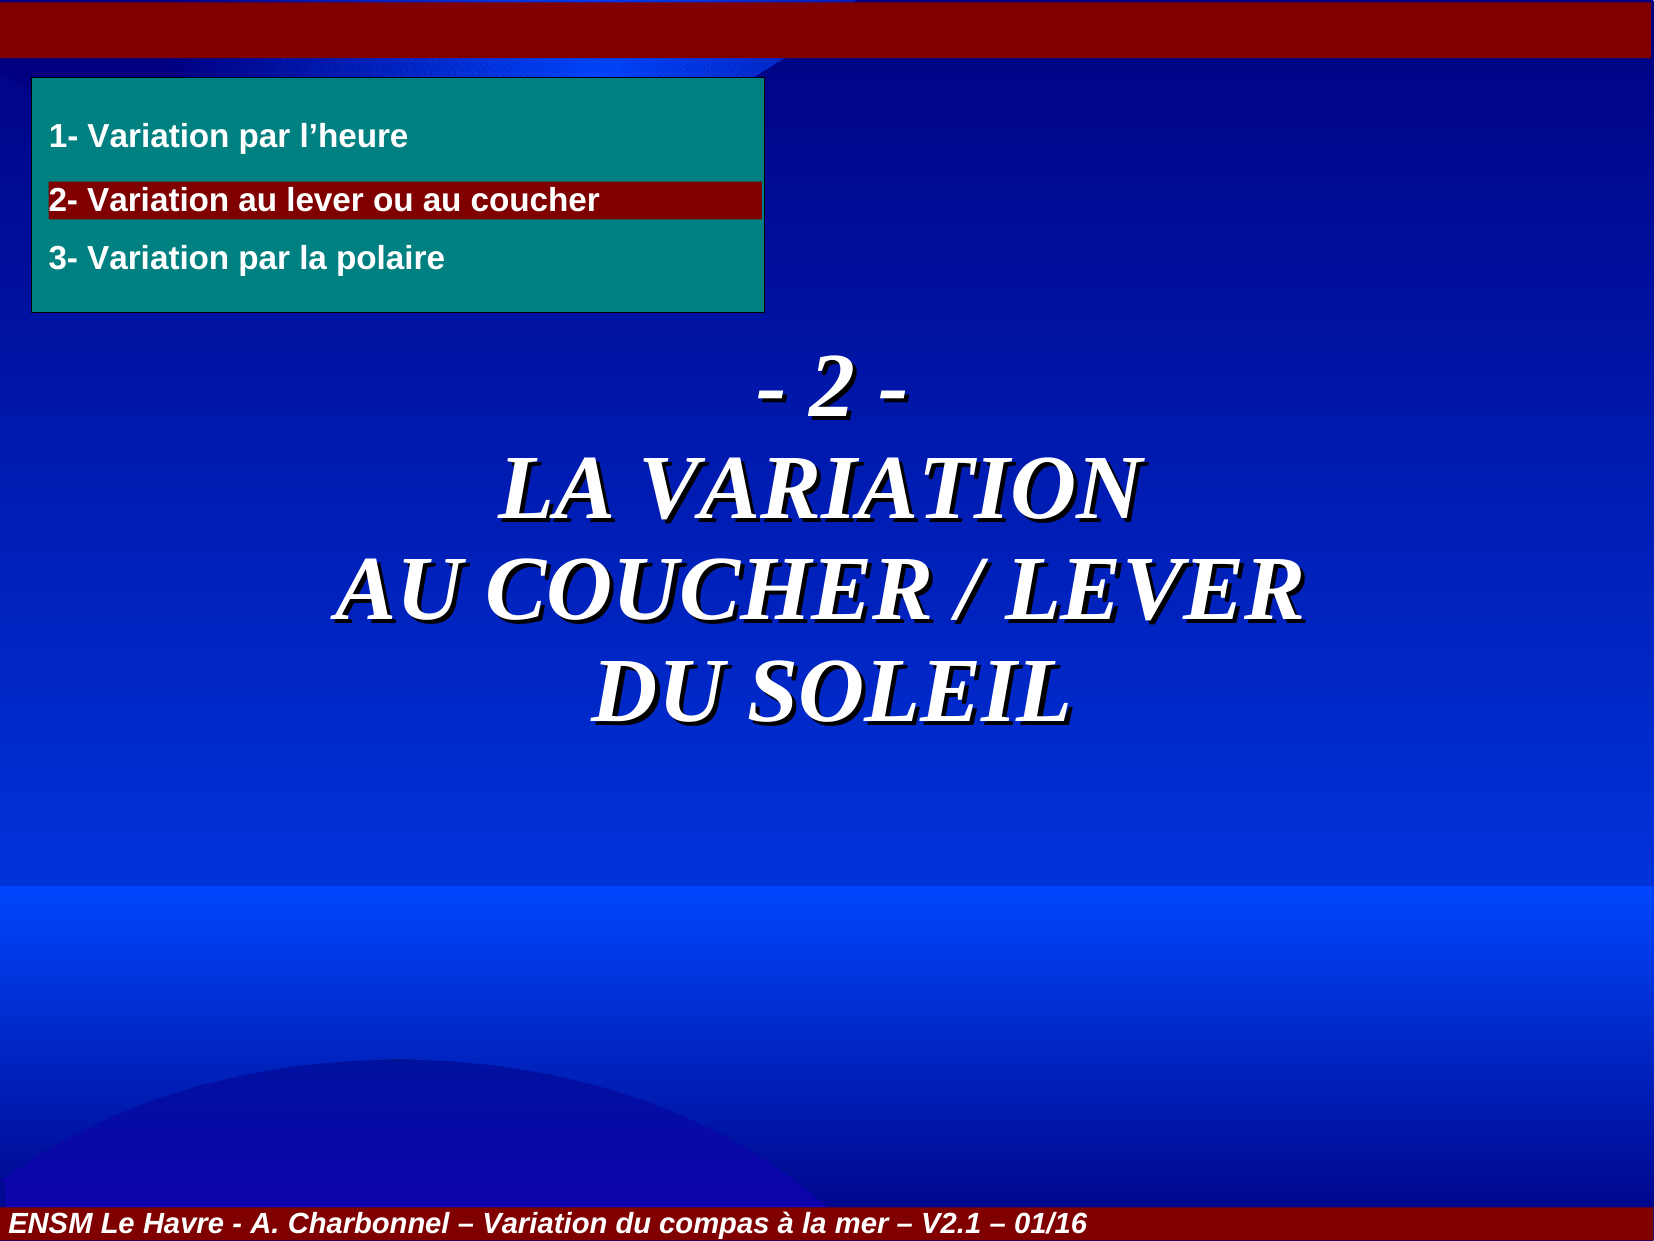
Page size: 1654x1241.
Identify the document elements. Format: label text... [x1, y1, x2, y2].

text_box ENSM Le Havre - A. Charbonnel – Variation du compas à la mer – V2.1 – 01/16 [0, 1207, 1654, 1241]
text_box 2- Variation au lever ou au coucher [48, 181, 762, 220]
title - 2 - LA VARIATION AU COUCHER / LEVER DU SOLEIL [88, 334, 1577, 742]
text_box [31, 77, 765, 313]
text_box [0, 2, 1652, 59]
text_box 1- Variation par l’heure [48, 117, 693, 162]
text_box 3- Variation par la polaire [48, 239, 472, 278]
